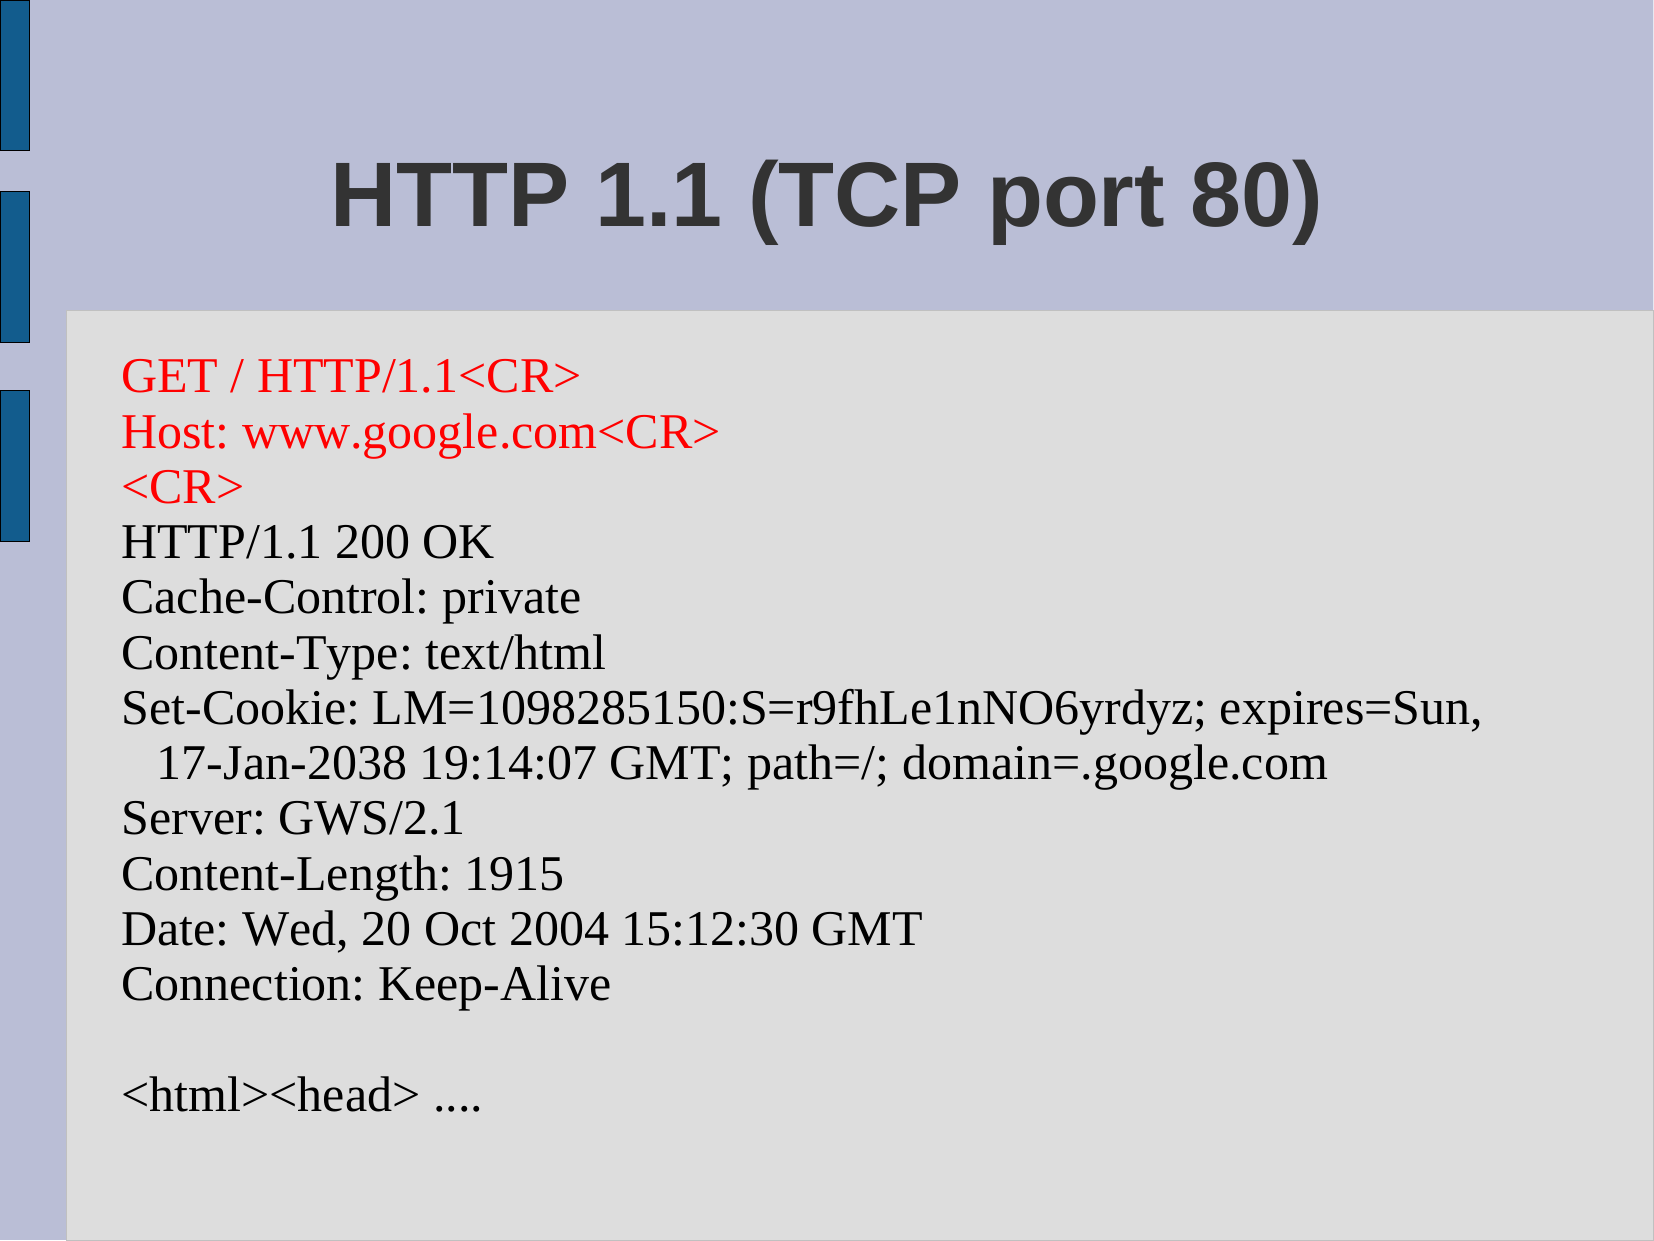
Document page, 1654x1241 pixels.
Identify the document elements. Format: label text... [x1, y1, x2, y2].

subtitle GET / HTTP/1.1<CR> Host: www.google.com<CR> <CR> HTTP/1.1 200 OK Cache-Control: private Content-Type: text/html Set-Cookie: LM=1098285150:S=r9fhLe1nNO6yrdyz; expires=Sun, 17-Jan-2038 19:14:07 GMT; path=/; domain=.google.com Server: GWS/2.1 Content-Length: 1915 Date: Wed, 20 Oct 2004 15:12:30 GMT Connection: Keep-Alive <html><head> .... [121, 344, 1534, 1126]
title HTTP 1.1 (TCP port 80) [121, 91, 1534, 299]
